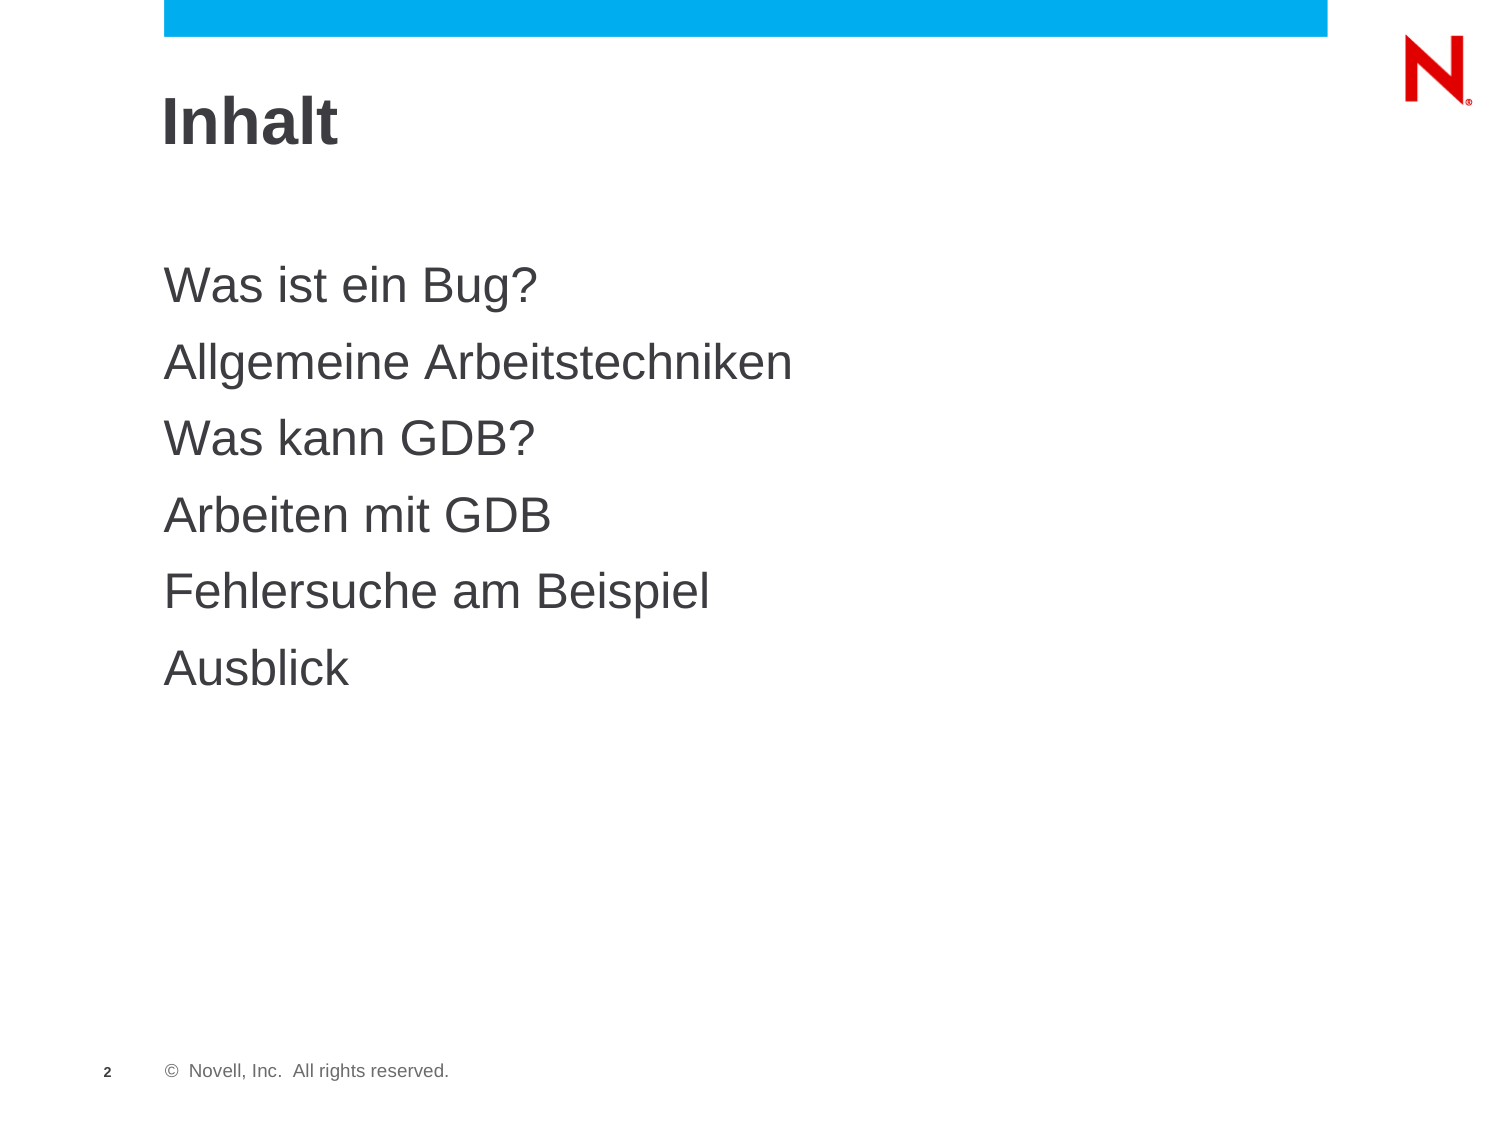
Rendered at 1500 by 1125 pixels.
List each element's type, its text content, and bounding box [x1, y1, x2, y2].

title Inhalt [161, 41, 1383, 205]
list Was ist ein Bug? Allgemeine Arbeitstechniken Was kann GDB? Arbeiten mit GDB Fehlersuche am Beispiel Ausblick [163, 254, 1404, 986]
picture [1403, 32, 1473, 107]
